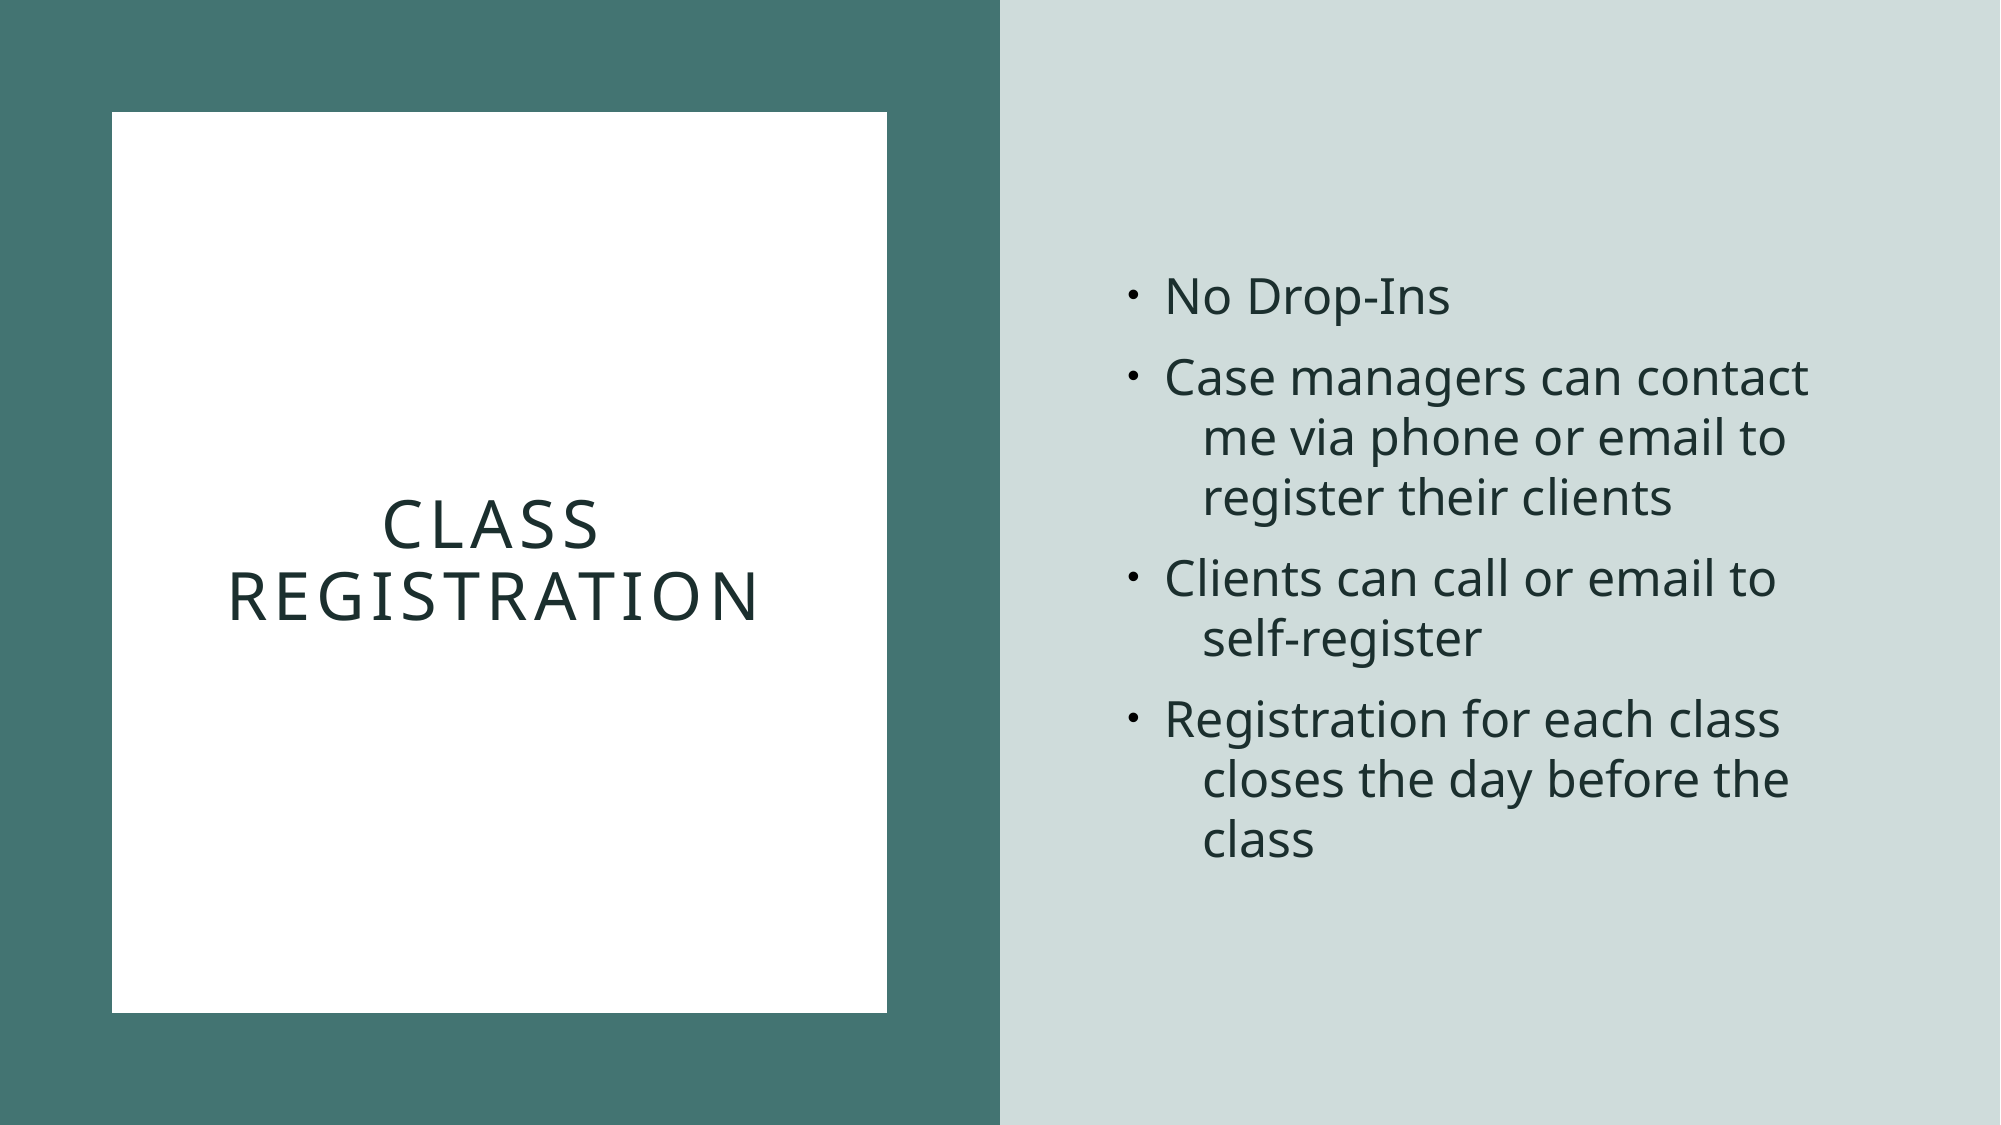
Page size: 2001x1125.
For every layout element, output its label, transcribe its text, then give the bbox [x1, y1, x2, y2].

title Class registration [189, 224, 798, 901]
text_box [0, 0, 2000, 1125]
list No Drop-Ins Case managers can contact me via phone or email to register their clients Clients can call or email to self-register Registration for each class closes the day before the class [1112, 85, 1888, 1047]
